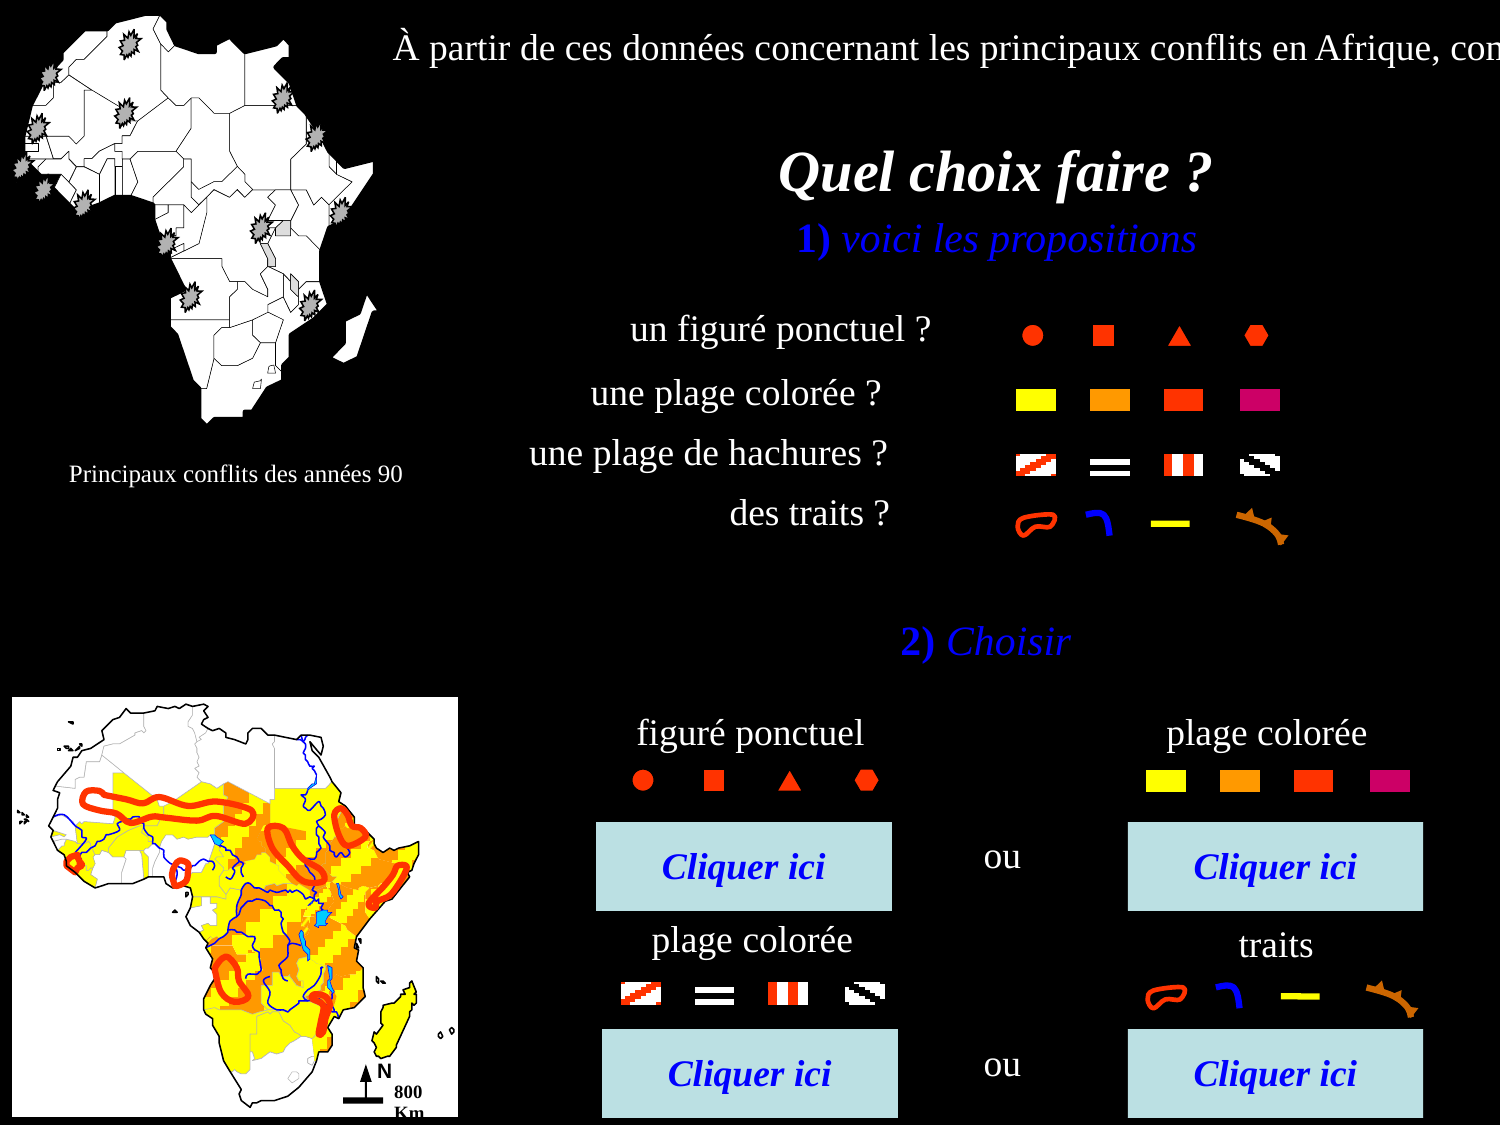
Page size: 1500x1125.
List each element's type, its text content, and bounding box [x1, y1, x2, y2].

text_box [620, 981, 662, 1006]
text_box 2) Choisir [885, 610, 1087, 673]
text_box des traits ? [714, 484, 907, 542]
text_box [767, 981, 809, 1006]
text_box [374, 984, 415, 1052]
text_box figuré ponctuel [621, 704, 881, 762]
text_box Cliquer ici [1127, 822, 1424, 911]
text_box [1239, 387, 1281, 412]
text_box À partir de ces données concernant les principaux conflits en Afrique, comment maintenant localiser ce phénomène sur le croquis ? [377, 19, 1500, 77]
text_box plage colorée [636, 911, 869, 968]
text_box un figuré ponctuel ? [615, 300, 947, 358]
text_box [328, 290, 382, 366]
text_box [1219, 768, 1261, 793]
text_box [1015, 387, 1057, 412]
text_box [1145, 768, 1187, 793]
text_box Quel choix faire ? 1) voici les propositions [763, 131, 1230, 270]
text_box [1239, 453, 1281, 477]
text_box [776, 768, 803, 792]
text_box [1166, 324, 1193, 347]
text_box Cliquer ici [1127, 1029, 1424, 1118]
text_box N [362, 1052, 408, 1092]
text_box [702, 768, 726, 792]
text_box [844, 981, 886, 1006]
text_box [367, 1092, 379, 1097]
text_box [11, 696, 460, 1118]
text_box [1292, 768, 1335, 793]
text_box [1369, 768, 1411, 793]
text_box [1092, 324, 1116, 347]
text_box traits [1223, 915, 1329, 973]
text_box plage colorée [1151, 704, 1383, 762]
text_box [1015, 453, 1057, 477]
text_box [1243, 324, 1270, 347]
text_box [853, 768, 880, 792]
text_box une plage colorée ? [575, 364, 898, 422]
text_box [1021, 324, 1045, 347]
text_box ou [968, 1034, 1036, 1092]
text_box une plage de hachures ? [514, 424, 905, 482]
text_box Cliquer ici [602, 1029, 898, 1118]
text_box [1089, 453, 1131, 477]
text_box [631, 768, 655, 792]
text_box [1162, 387, 1205, 412]
text_box [1162, 453, 1205, 477]
text_box 800 Km [379, 1074, 473, 1125]
text_box [11, 16, 372, 422]
text_box [693, 981, 736, 1006]
text_box [1089, 387, 1131, 412]
text_box ou [968, 827, 1036, 885]
text_box [1377, 981, 1383, 988]
text_box Cliquer ici [596, 822, 892, 911]
text_box Principaux conflits des années 90 [54, 452, 419, 496]
text_box [1246, 509, 1254, 516]
